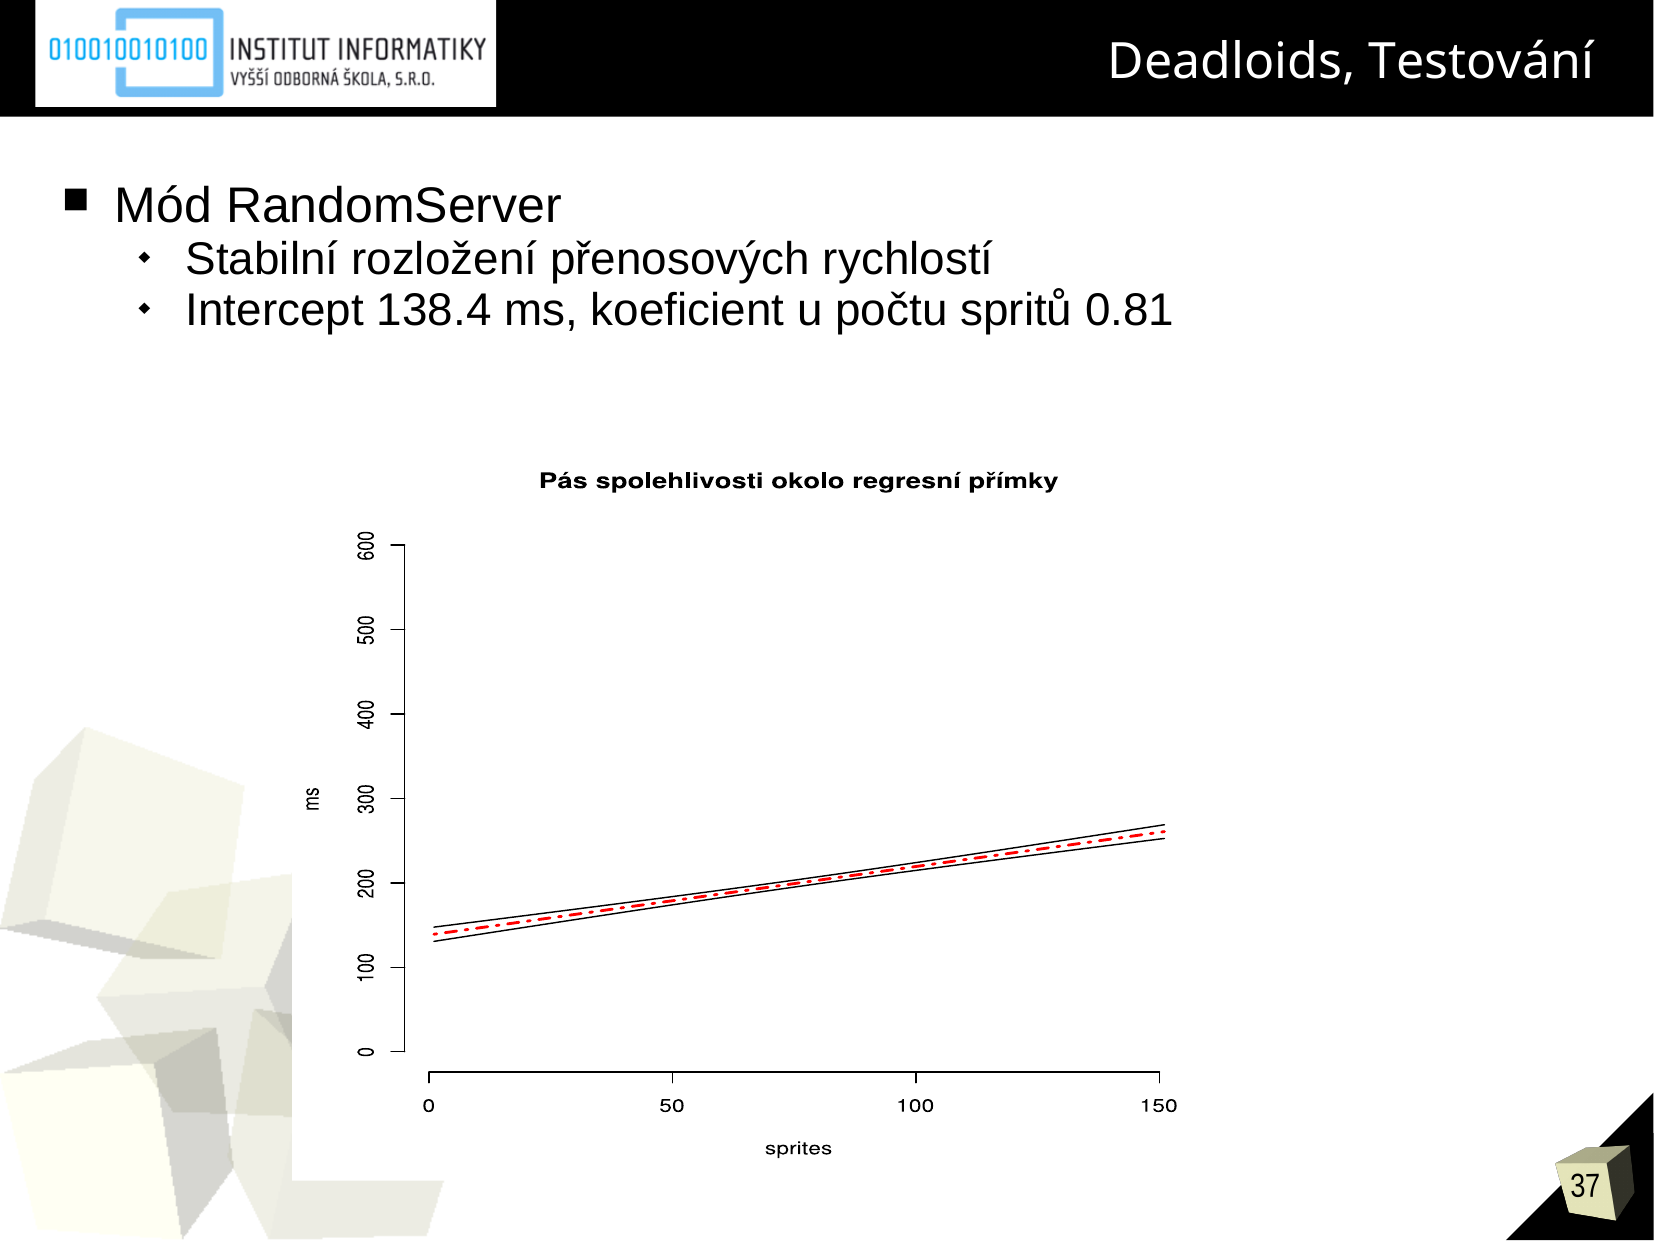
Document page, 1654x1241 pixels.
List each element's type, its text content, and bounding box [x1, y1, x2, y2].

title Deadloids, Testování [118, 0, 1595, 119]
list Mód RandomServer Stabilní rozložení přenosových rychlostí Intercept 138.4 ms, koeficient u počtu spritů 0.81 [44, 177, 1611, 1214]
picture [0, 726, 477, 1241]
picture [291, 437, 1252, 1182]
